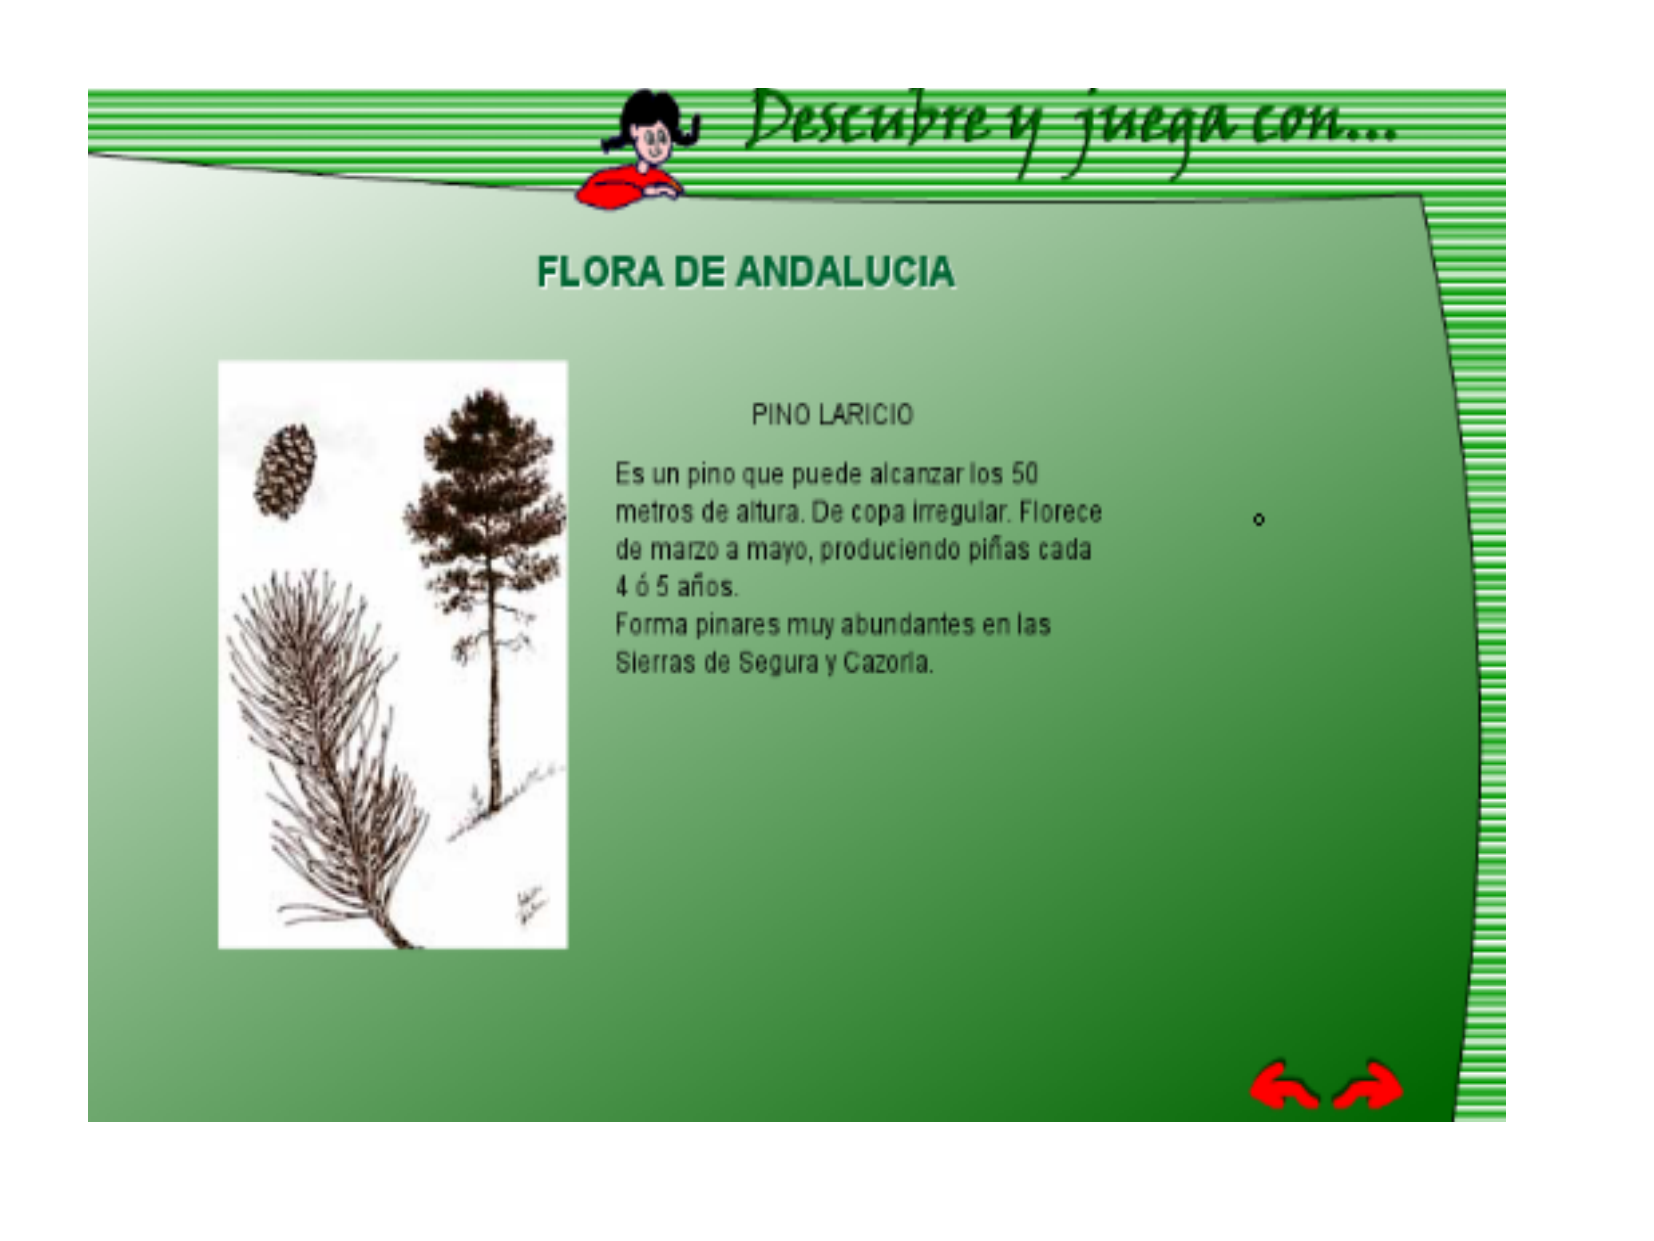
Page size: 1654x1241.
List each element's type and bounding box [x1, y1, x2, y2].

picture [88, 88, 1506, 1123]
